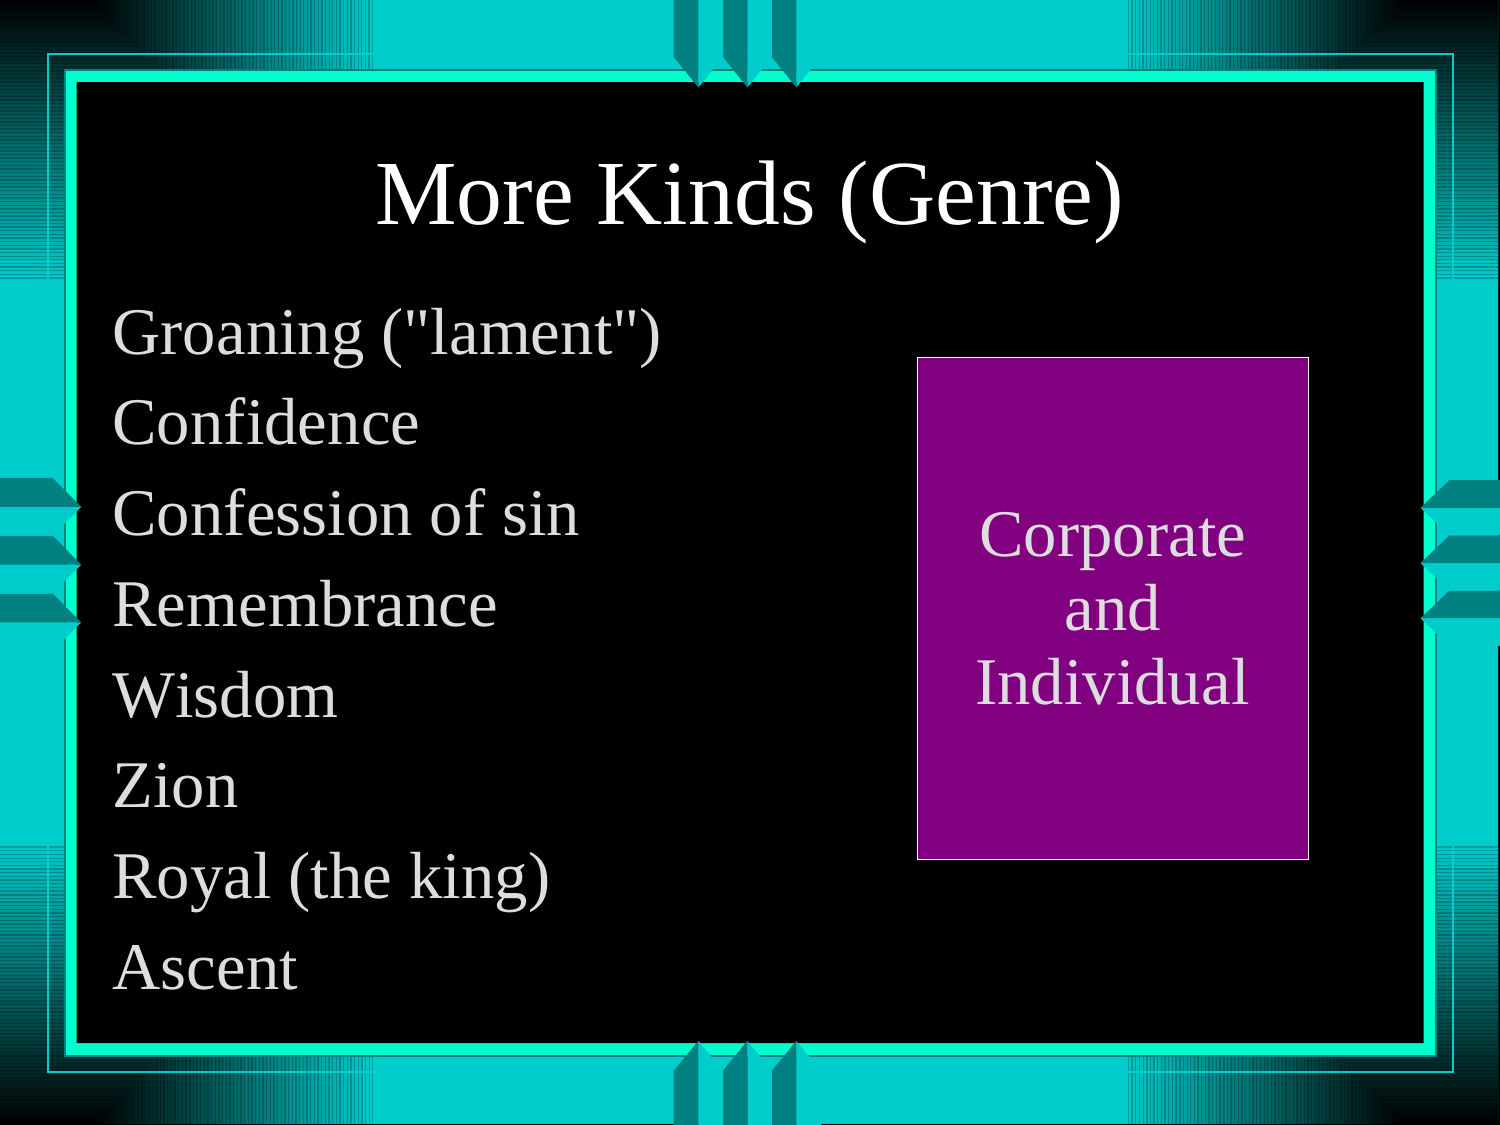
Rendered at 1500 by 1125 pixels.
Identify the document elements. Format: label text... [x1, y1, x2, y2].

title More Kinds (Genre) [112, 99, 1388, 288]
list Groaning ("lament") Confidence Confession of sin Remembrance Wisdom Zion Royal (the king) Ascent [112, 294, 1388, 1004]
text_box Corporate and Individual [917, 357, 1309, 860]
